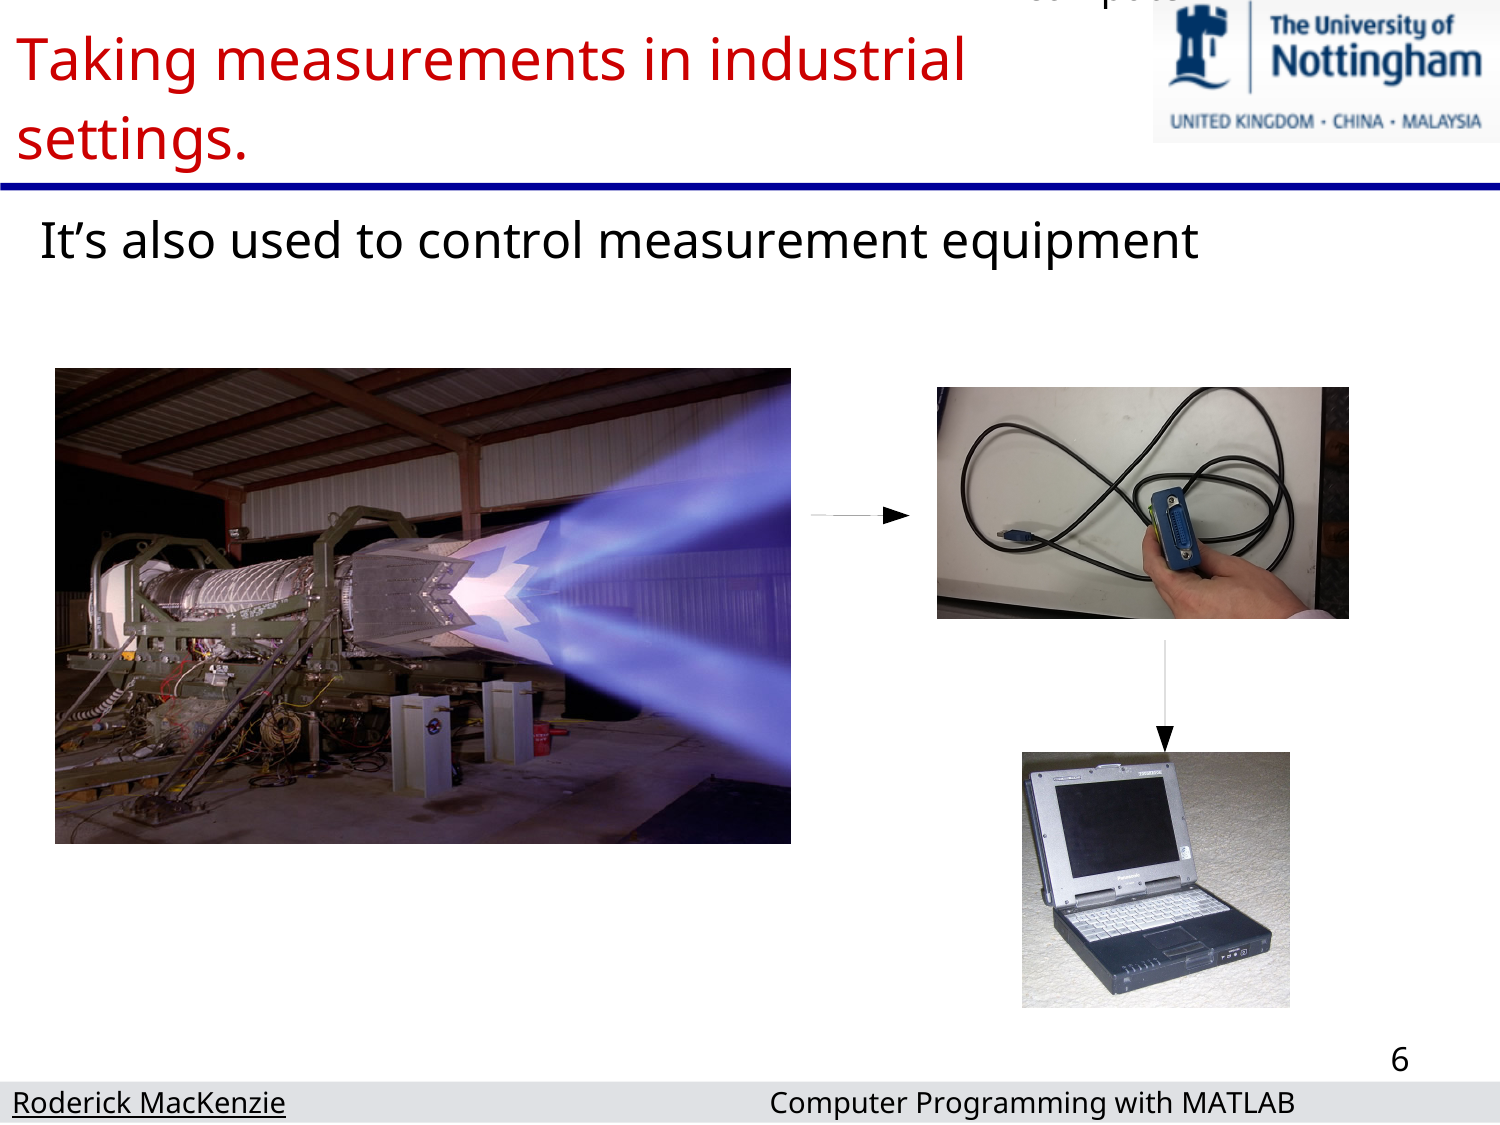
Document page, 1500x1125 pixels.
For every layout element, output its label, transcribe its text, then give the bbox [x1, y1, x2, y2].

picture [55, 456, 791, 844]
text_box It’s also used to control measurement equipment [8, 201, 1231, 456]
picture [937, 387, 1349, 619]
title Taking measurements in industrial settings. [1, 21, 1009, 173]
text_box computer [997, 0, 1322, 61]
picture [1022, 752, 1290, 1008]
picture [1153, 0, 1500, 143]
text_box <number> [1375, 1030, 1500, 1101]
